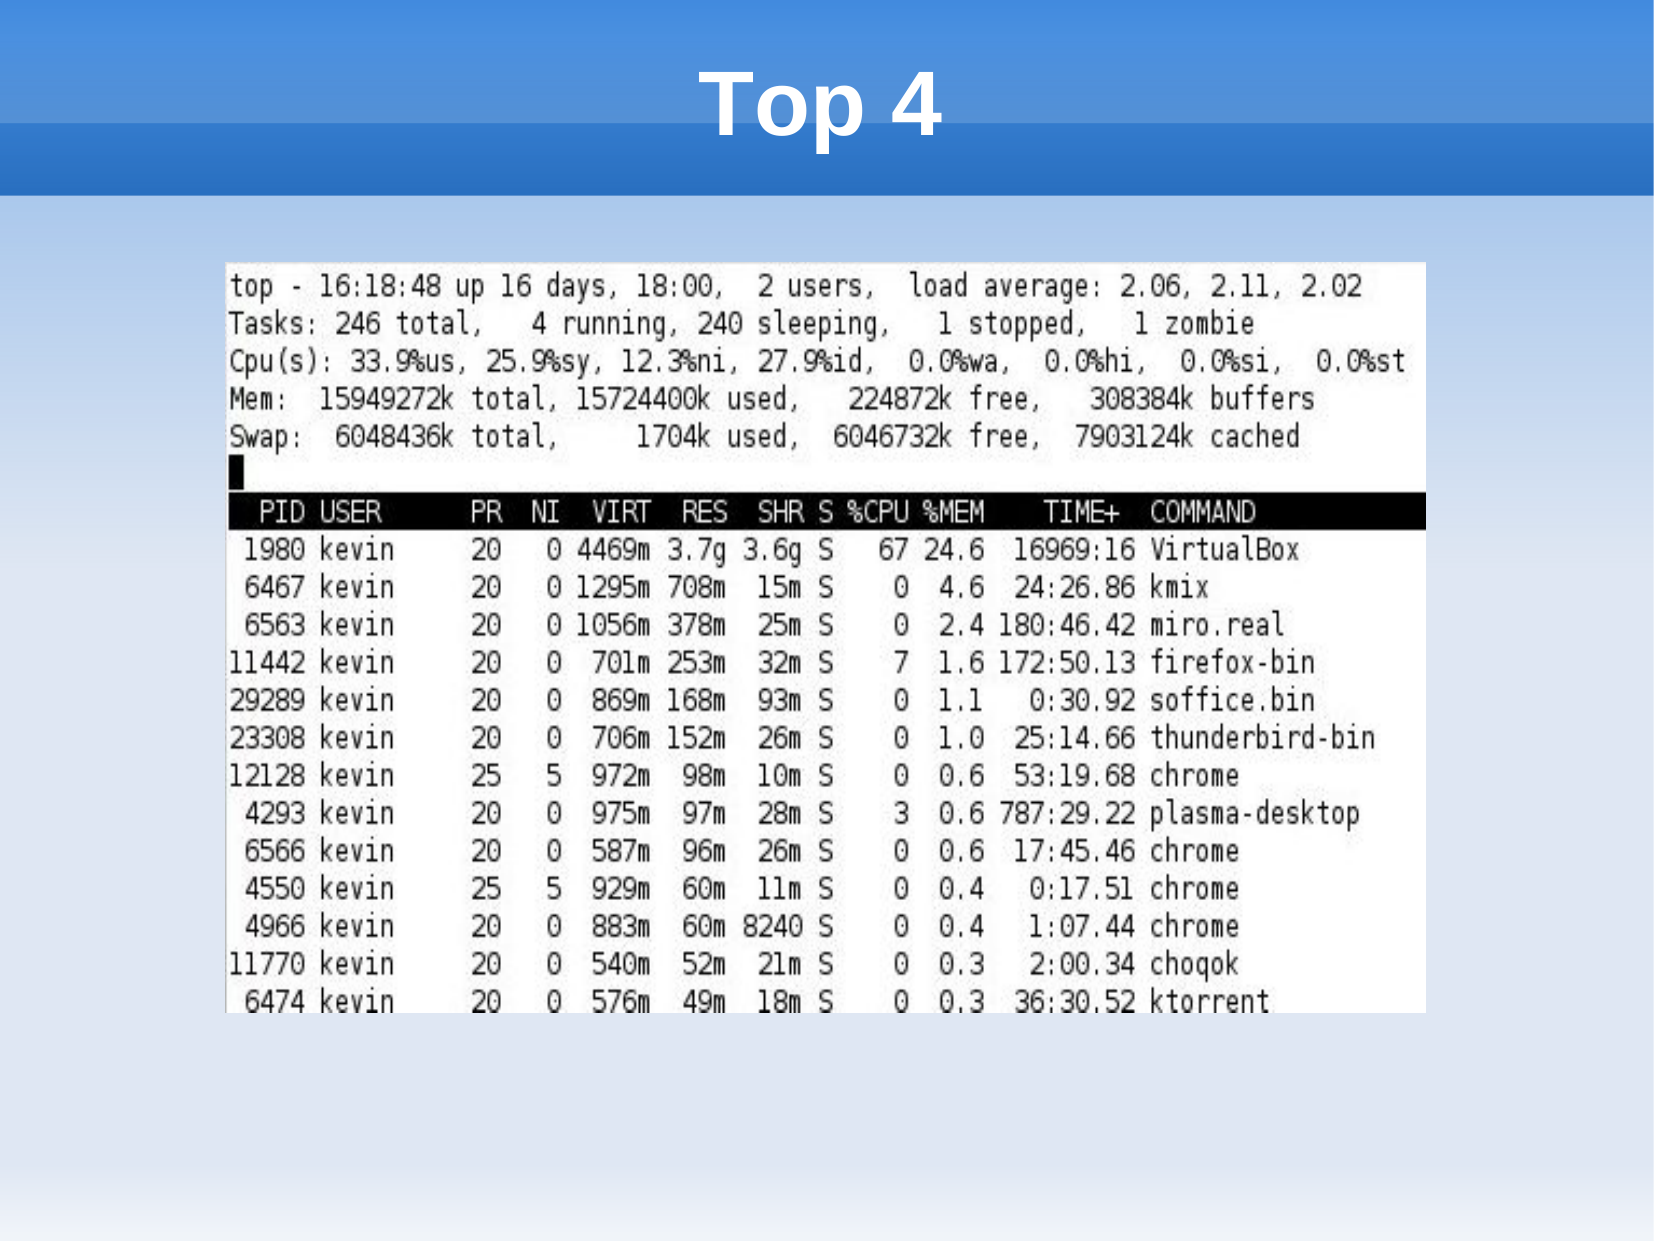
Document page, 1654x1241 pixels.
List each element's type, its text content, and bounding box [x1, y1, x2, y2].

picture [0, 0, 1654, 1241]
title Top 4 [76, 0, 1565, 208]
